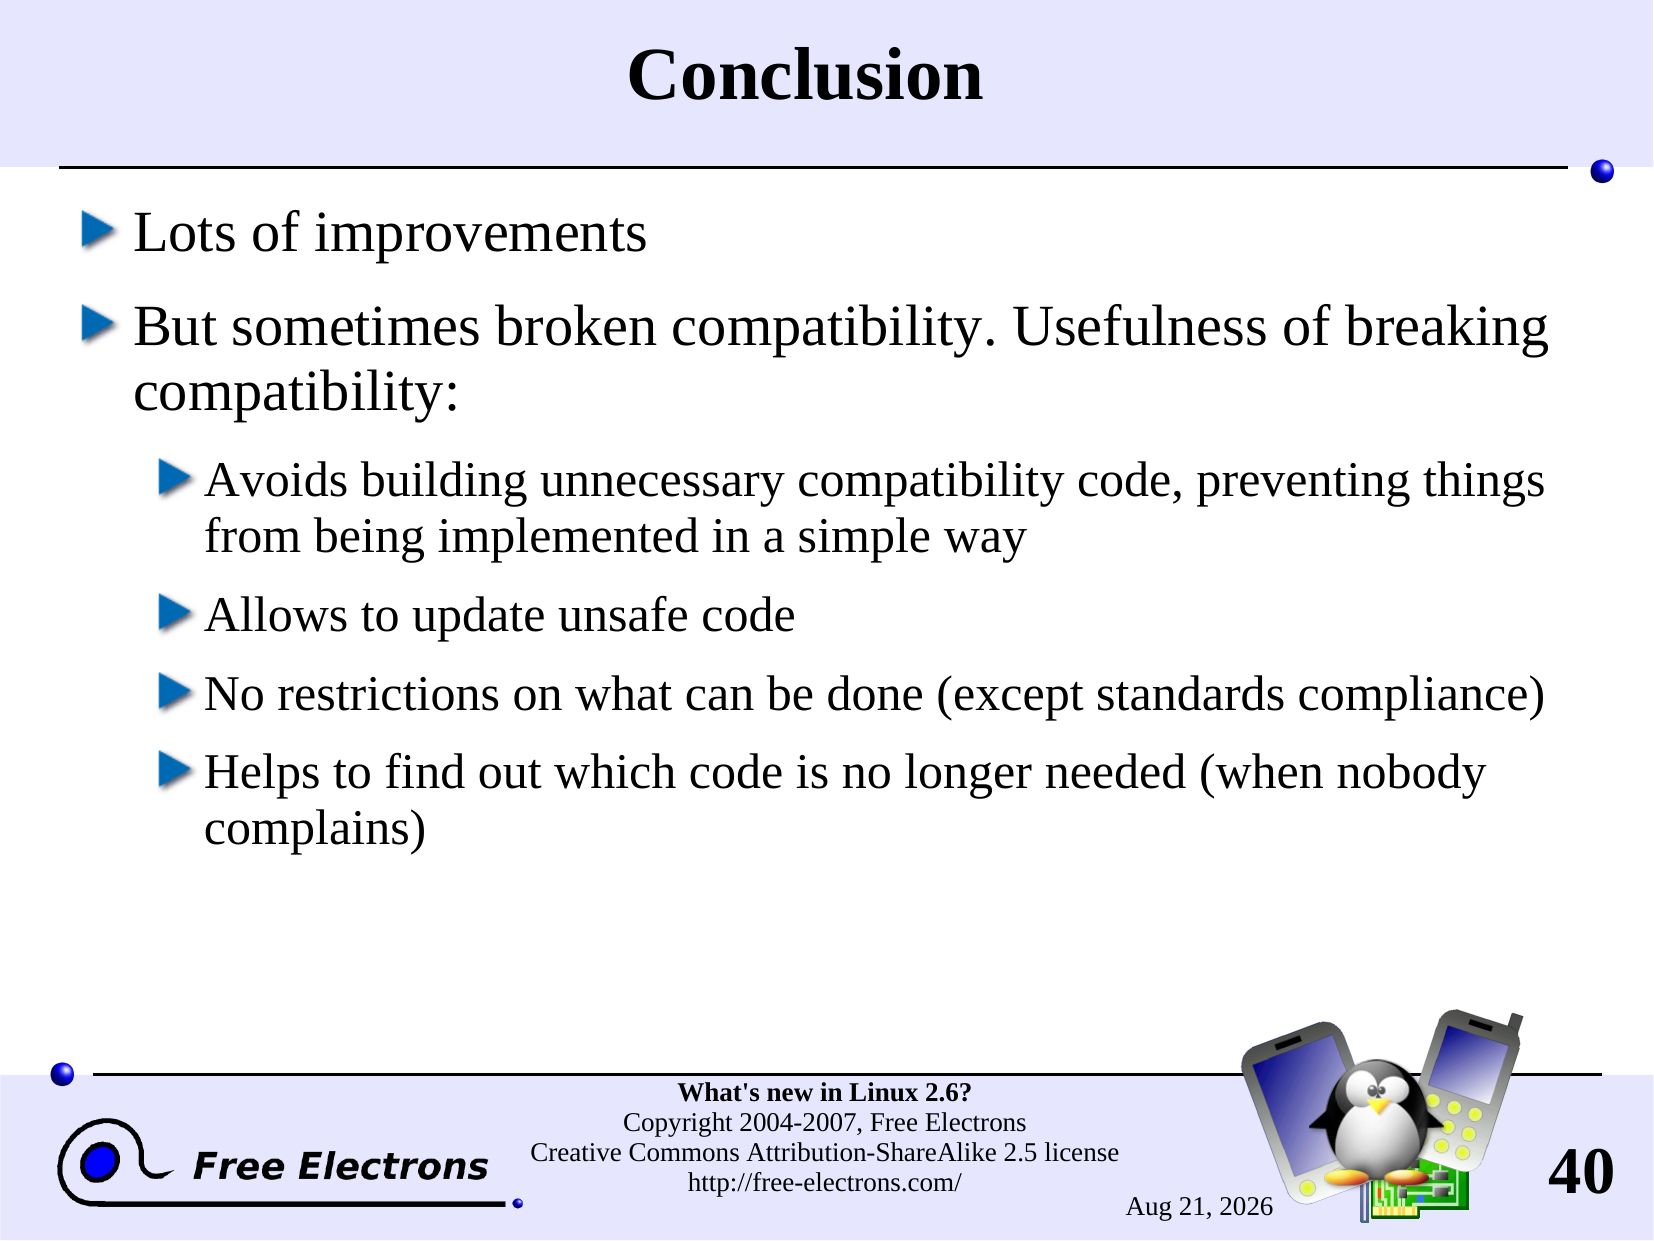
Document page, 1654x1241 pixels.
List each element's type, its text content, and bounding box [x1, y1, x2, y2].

list Lots of improvements But sometimes broken compatibility. Usefulness of breaking compatibility: Avoids building unnecessary compatibility code, preventing things from being implemented in a simple way Allows to update unsafe code No restrictions on what can be done (except standards compliance) Helps to find out which code is no longer needed (when nobody complains) [62, 199, 1562, 1050]
picture [1225, 1050, 1526, 1241]
picture [50, 1107, 527, 1216]
title Conclusion [60, 25, 1551, 124]
